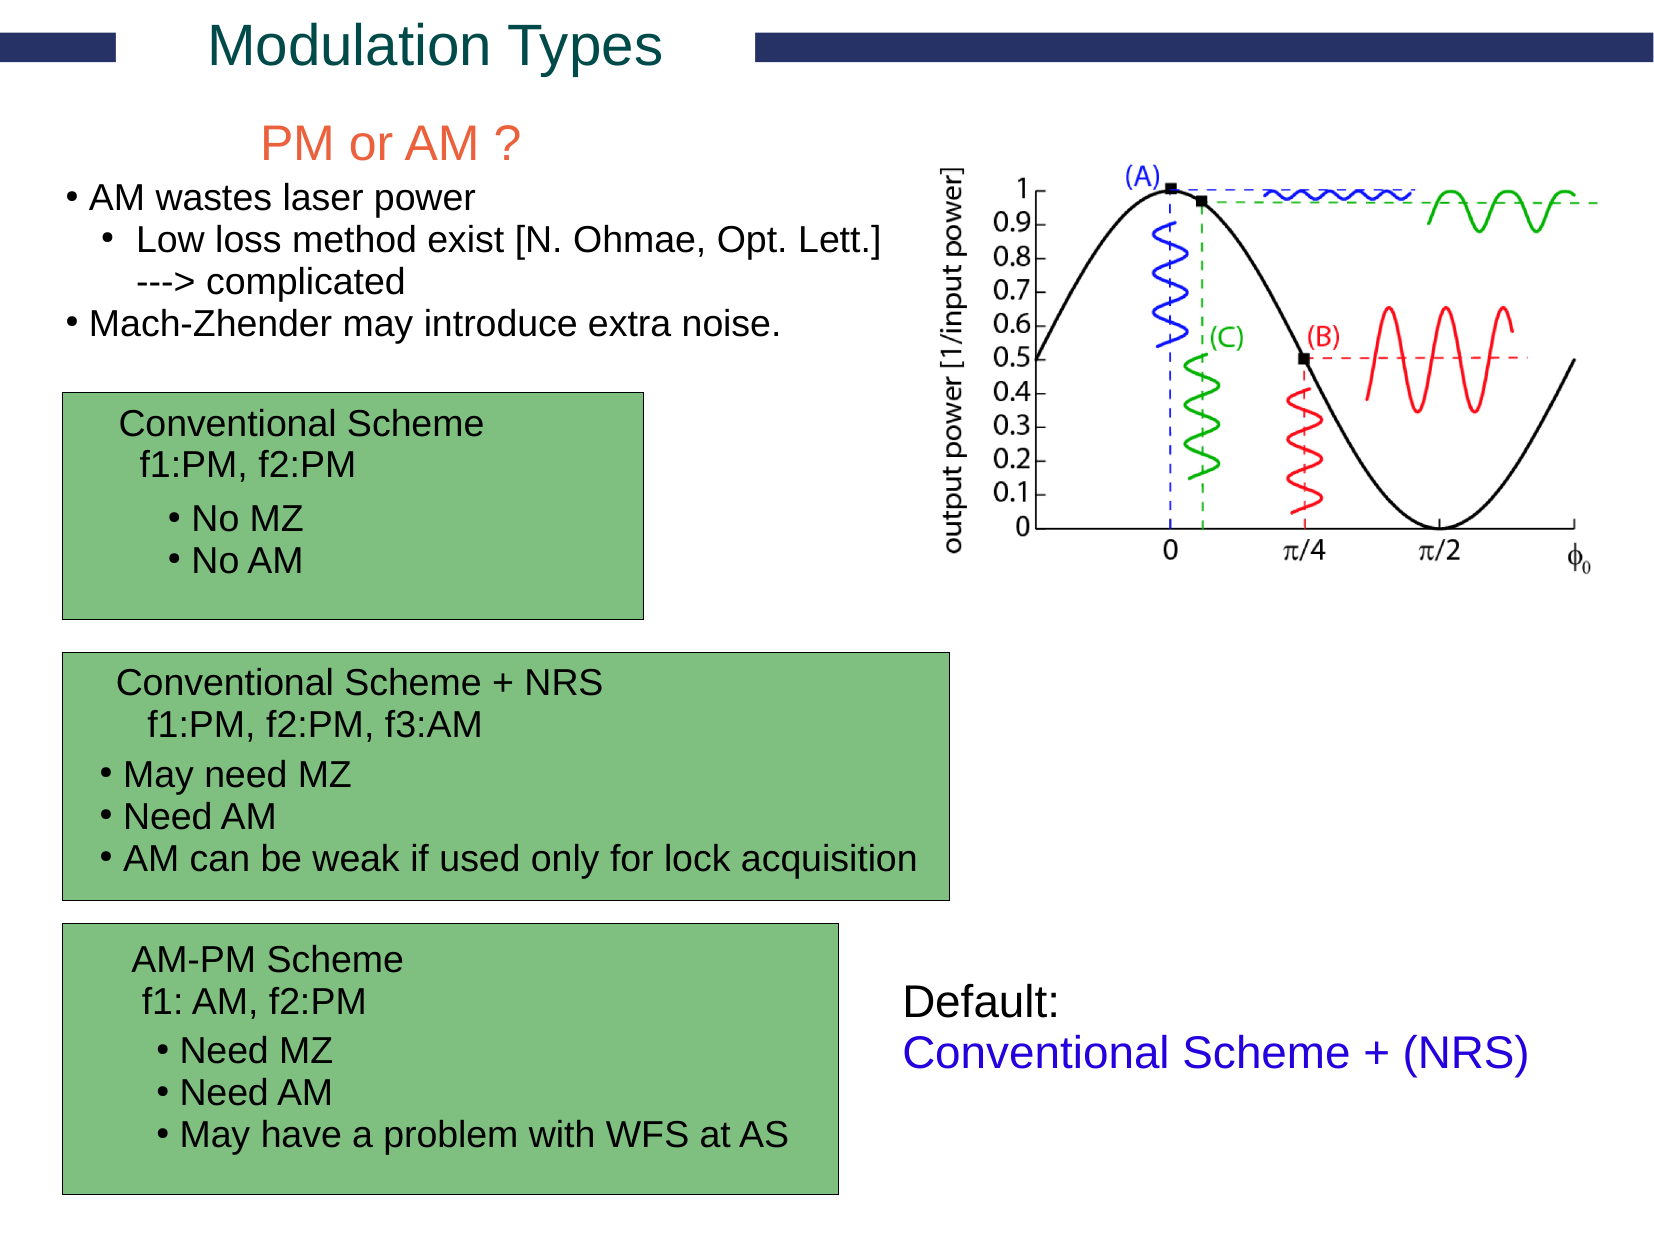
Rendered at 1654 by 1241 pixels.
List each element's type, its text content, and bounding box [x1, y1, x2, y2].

text_box Conventional Scheme f1:PM, f2:PM [103, 394, 500, 494]
text_box [62, 652, 950, 901]
text_box AM wastes laser power Low loss method exist [N. Ohmae, Opt. Lett.] ---> complicated Mach-Zhender may introduce extra noise. [50, 168, 898, 352]
text_box AM-PM Scheme f1: AM, f2:PM [116, 931, 419, 1030]
picture [912, 141, 1629, 603]
text_box Conventional Scheme + NRS f1:PM, f2:PM, f3:AM [100, 654, 619, 745]
text_box Default: Conventional Scheme + (NRS) [887, 968, 1545, 1086]
text_box May need MZ Need AM AM can be weak if used only for lock acquisition [84, 745, 933, 887]
text_box Need MZ Need AM May have a problem with WFS at AS [141, 1022, 805, 1164]
text_box [62, 392, 644, 620]
text_box [62, 923, 839, 1195]
text_box No MZ No AM [152, 489, 319, 589]
title Modulation Types [115, 12, 756, 78]
text_box PM or AM ? [245, 108, 537, 168]
